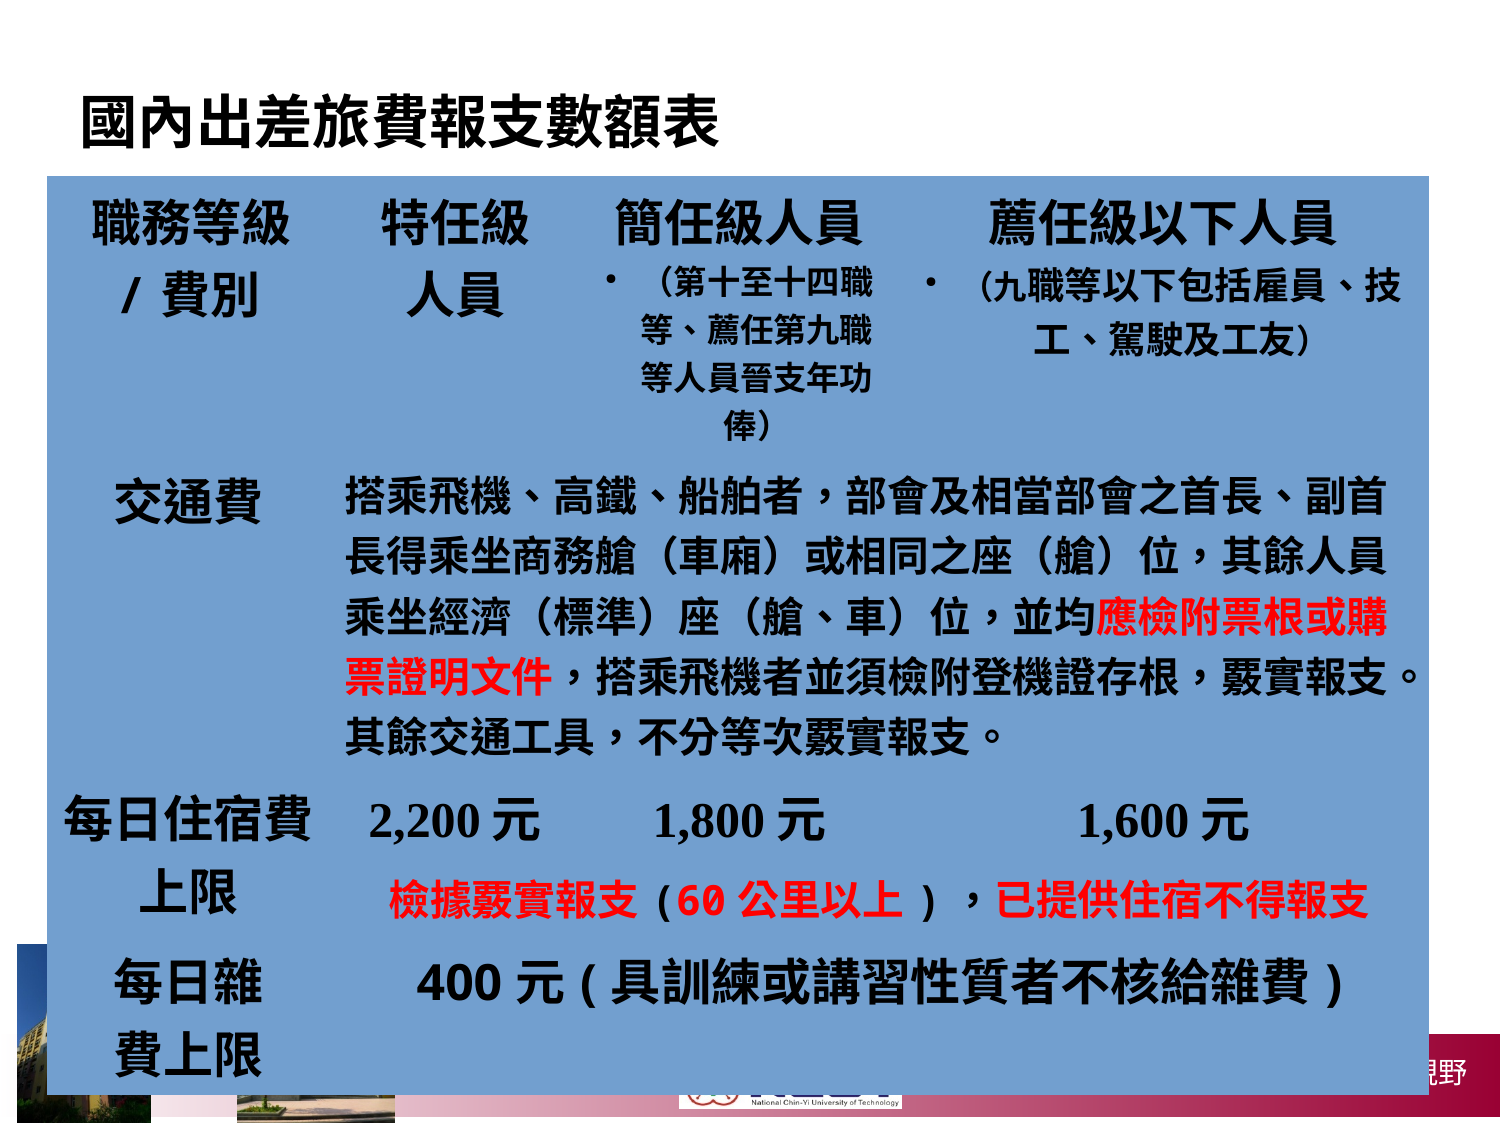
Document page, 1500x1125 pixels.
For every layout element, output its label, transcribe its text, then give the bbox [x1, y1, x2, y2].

table_cell 1,600元 [898, 772, 1429, 860]
table_cell 1,800元 [580, 772, 898, 860]
table_cell 2,200元 [330, 772, 580, 860]
table_cell 每日雜 費上限 [47, 935, 330, 1095]
table_cell 搭乘飛機、高鐵、船舶者，部會及相當部會之首長、副首長得乘坐商務艙（車廂）或相同之座（艙）位，其餘人員乘坐經濟（標準）座（艙、車）位，並均應檢附票根或購票證明文件，搭乘飛機者並須檢附登機證存根，覈實報支。其餘交通工具，不分等次覈實報支。 [330, 455, 1429, 772]
table_cell 檢據覈實報支(60公里以上)，已提供住宿不得報支 [330, 860, 1429, 935]
table_header 薦任級以下人員 （九職等以下包括雇員、技工、駕駛及工友） [898, 176, 1429, 455]
table_cell 交通費 [47, 455, 330, 772]
text_box 國內出差旅費報支數額表 [64, 78, 940, 165]
table_header 簡任級人員 （第十至十四職等、薦任第九職等人員晉支年功俸） [580, 176, 898, 455]
table_cell 每日住宿費上限 [47, 772, 330, 935]
table_cell 400元(具訓練或講習性質者不核給雜費) [330, 935, 1429, 1095]
table_header 職務等級/費別 [47, 176, 330, 455]
table_header 特任級 人員 [330, 176, 580, 455]
text_box [75, 1095, 426, 1103]
